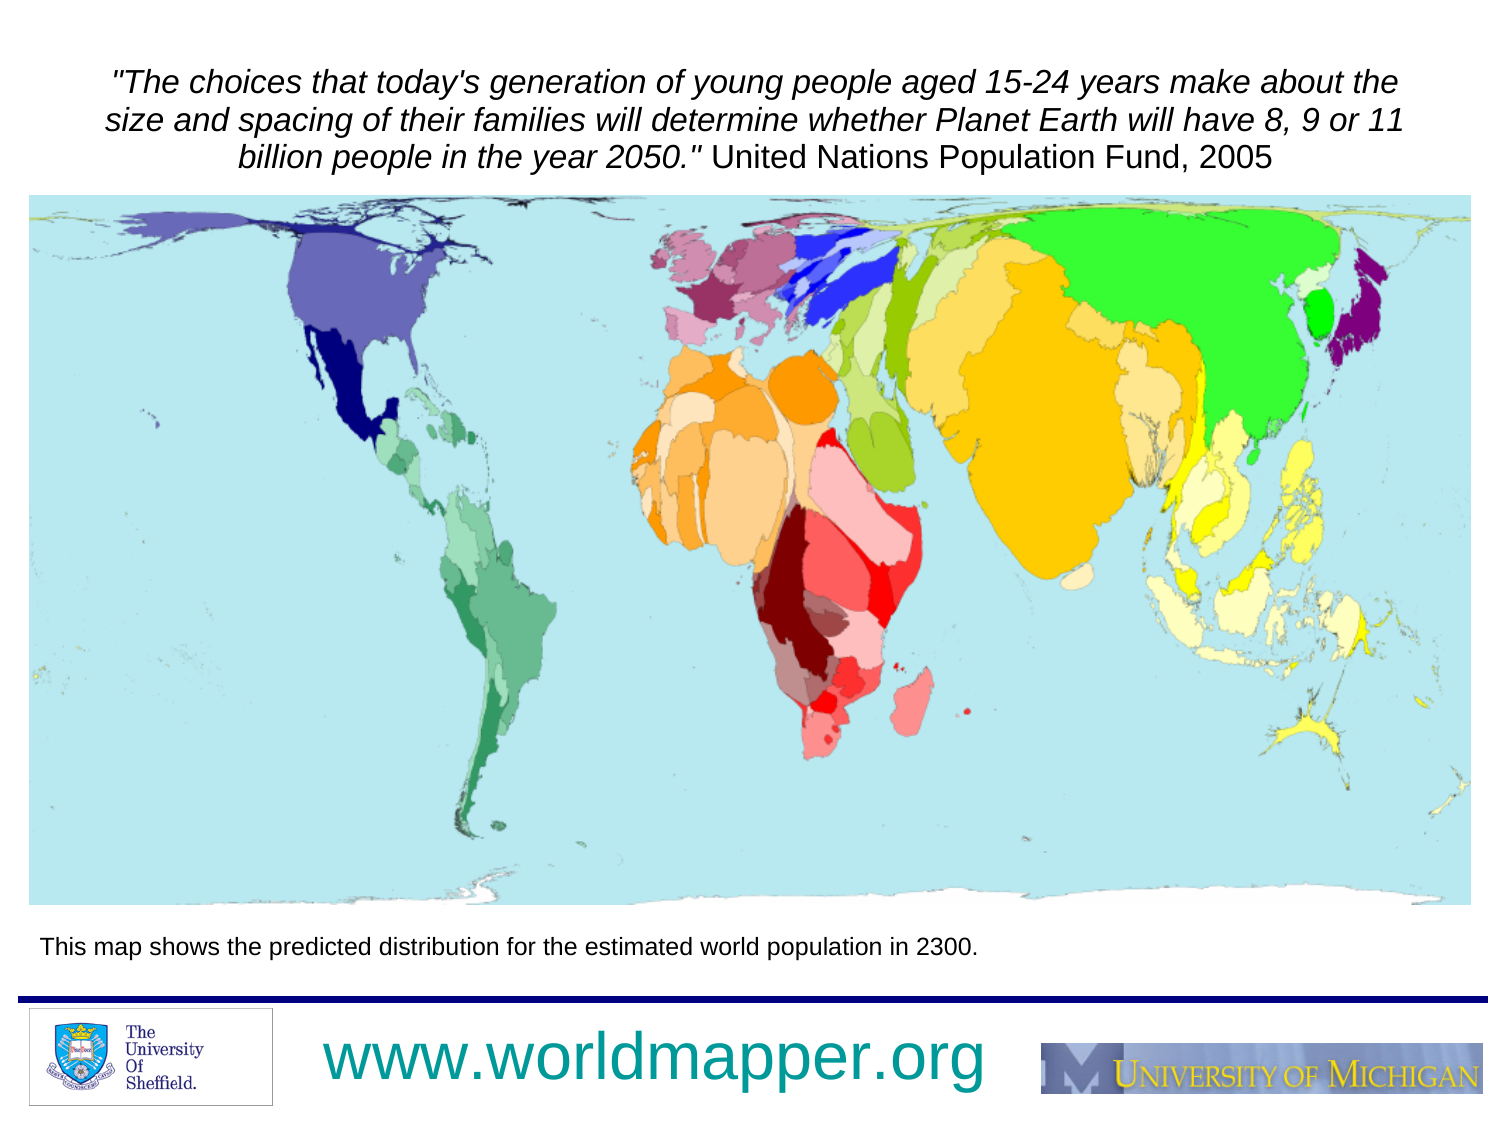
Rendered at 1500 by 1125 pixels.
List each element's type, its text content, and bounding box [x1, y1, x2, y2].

picture [29, 1008, 273, 1106]
text_box This map shows the predicted distribution for the estimated world population in 2300. [24, 925, 997, 969]
picture [29, 195, 1471, 905]
title "The choices that today's generation of young people aged 15-24 years make about the size and spacing of their families will determine whether Planet Earth will have 8, 9 or 11 billion people in the year 2050." United Nations Population Fund, 2005 [76, 42, 1436, 195]
picture [1041, 1043, 1483, 1094]
